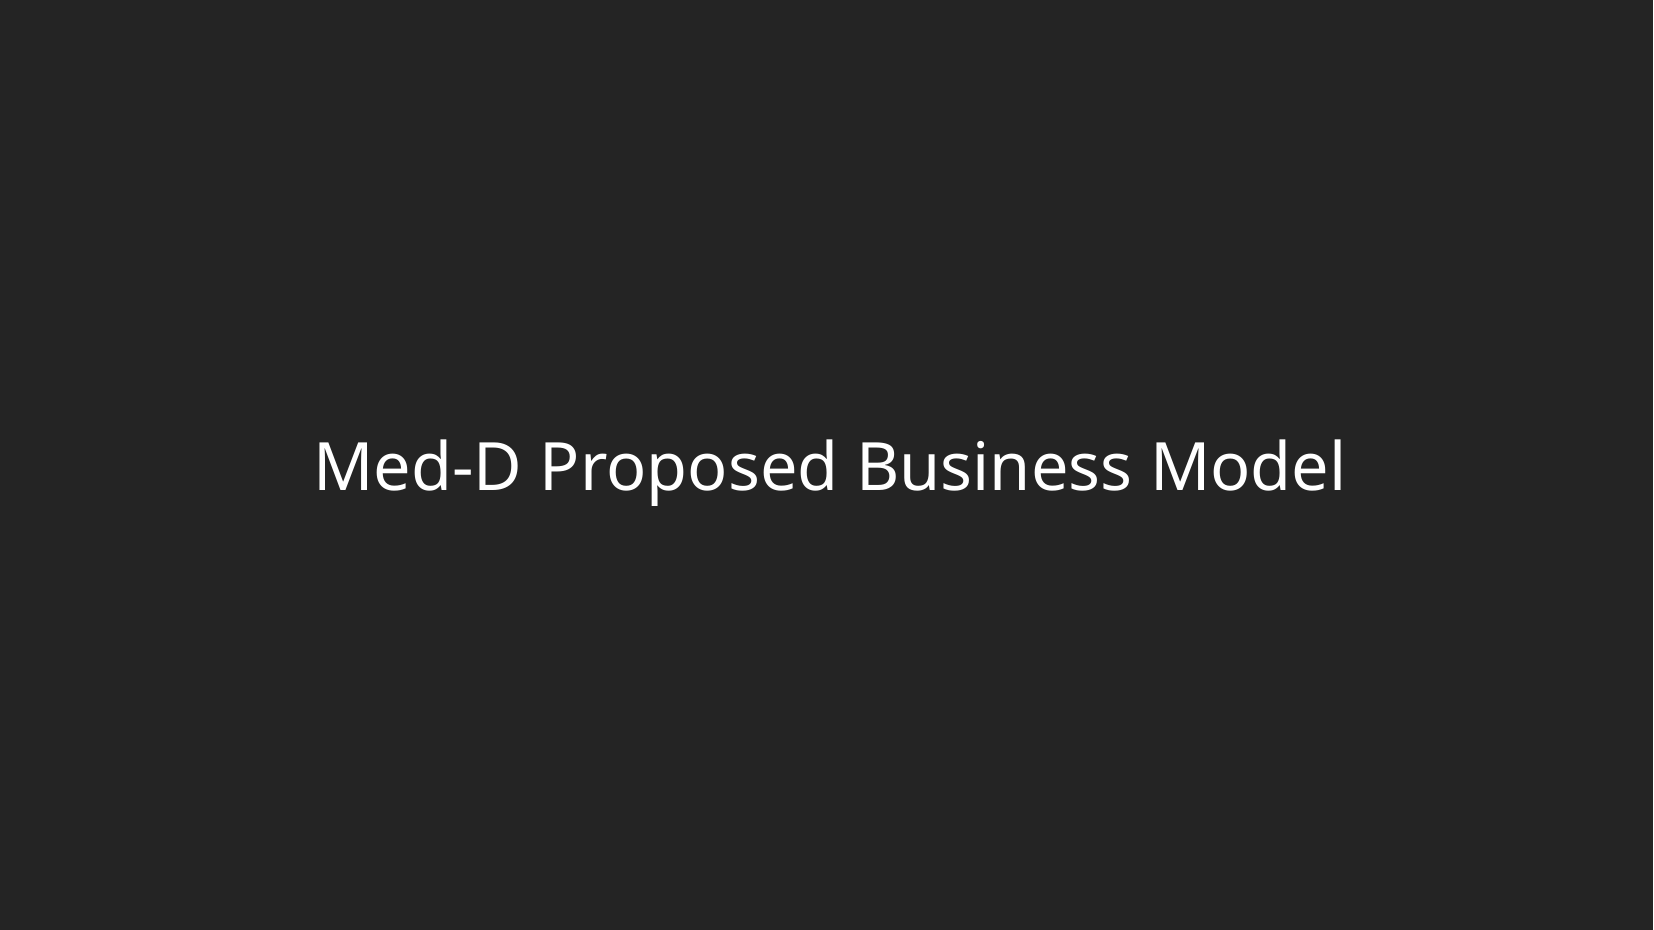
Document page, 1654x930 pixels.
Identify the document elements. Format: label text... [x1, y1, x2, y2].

subtitle Med-D Proposed Business Model [86, 105, 1575, 825]
